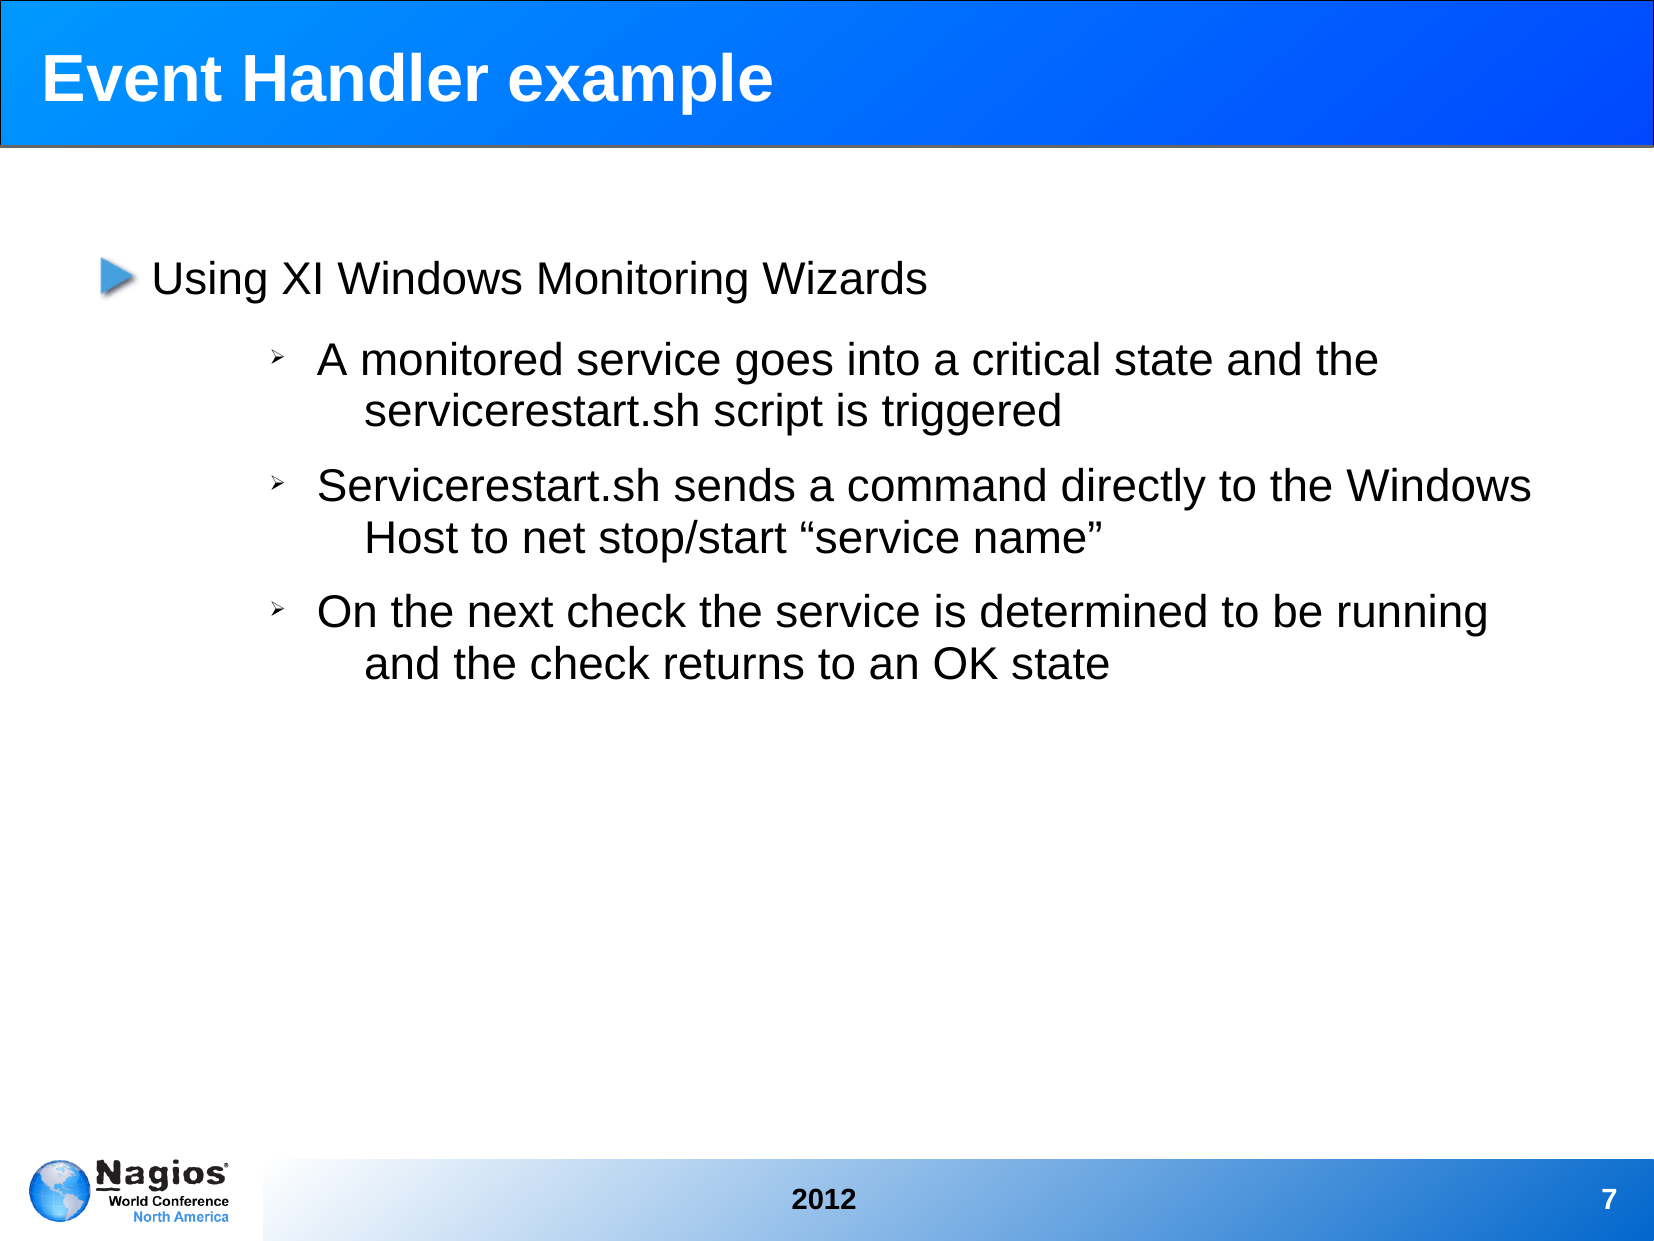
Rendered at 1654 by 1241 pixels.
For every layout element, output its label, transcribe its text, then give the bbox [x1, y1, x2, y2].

picture [29, 1159, 229, 1235]
title Event Handler example [41, 0, 1248, 211]
list Using XI Windows Monitoring Wizards A monitored service goes into a critical state and the servicerestart.sh script is triggered Servicerestart.sh sends a command directly to the Windows Host to net stop/start “service name” On the next check the service is determined to be running and the check returns to an OK state [80, 253, 1569, 841]
